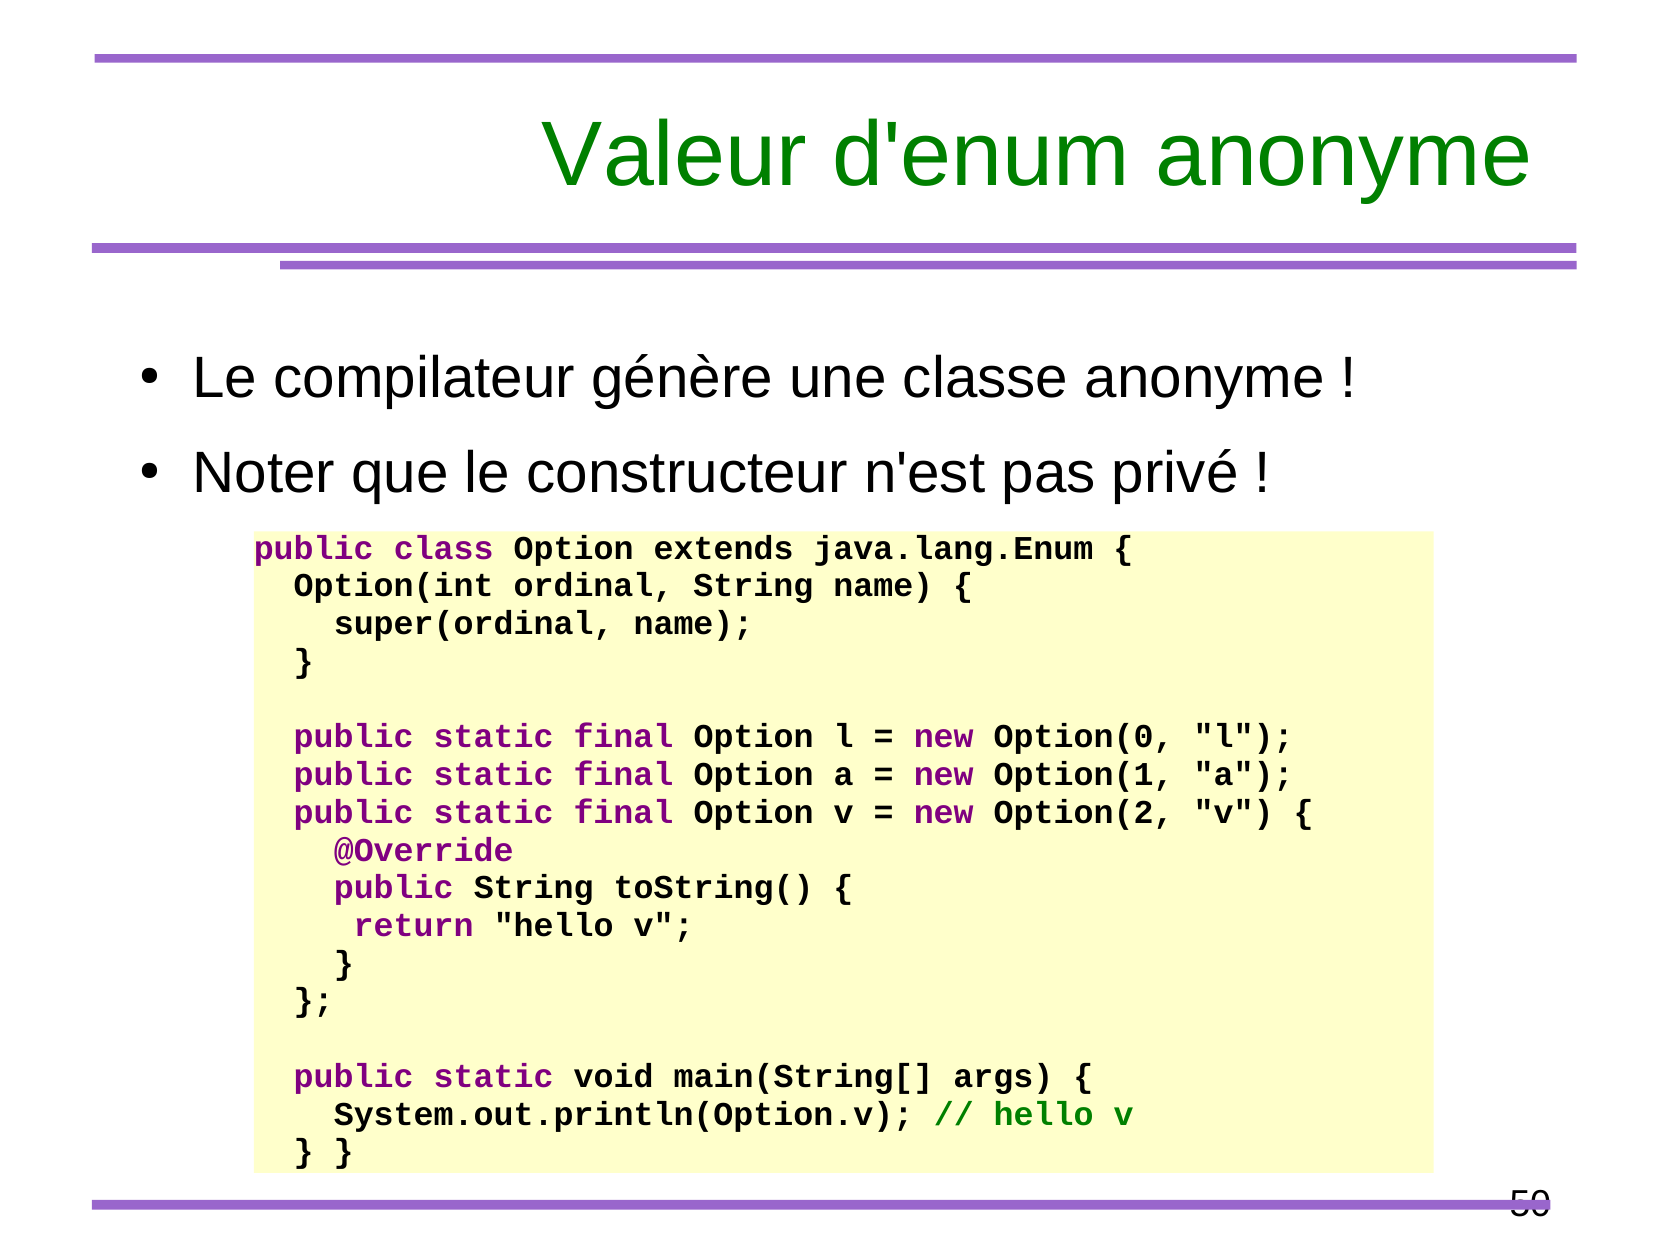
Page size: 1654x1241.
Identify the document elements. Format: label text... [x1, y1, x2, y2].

text_box public class Option extends java.lang.Enum { Option(int ordinal, String name) { super(ordinal, name); } public static final Option l = new Option(0, "l"); public static final Option a = new Option(1, "a"); public static final Option v = new Option(2, "v") { @Override public String toString() { return "hello v"; } }; public static void main(String[] args) { System.out.println(Option.v); // hello v } } [253, 531, 1434, 1173]
list Le compilateur génère une classe anonyme ! Noter que le constructeur n'est pas privé ! [121, 344, 1534, 505]
title Valeur d'enum anonyme [121, 49, 1534, 257]
